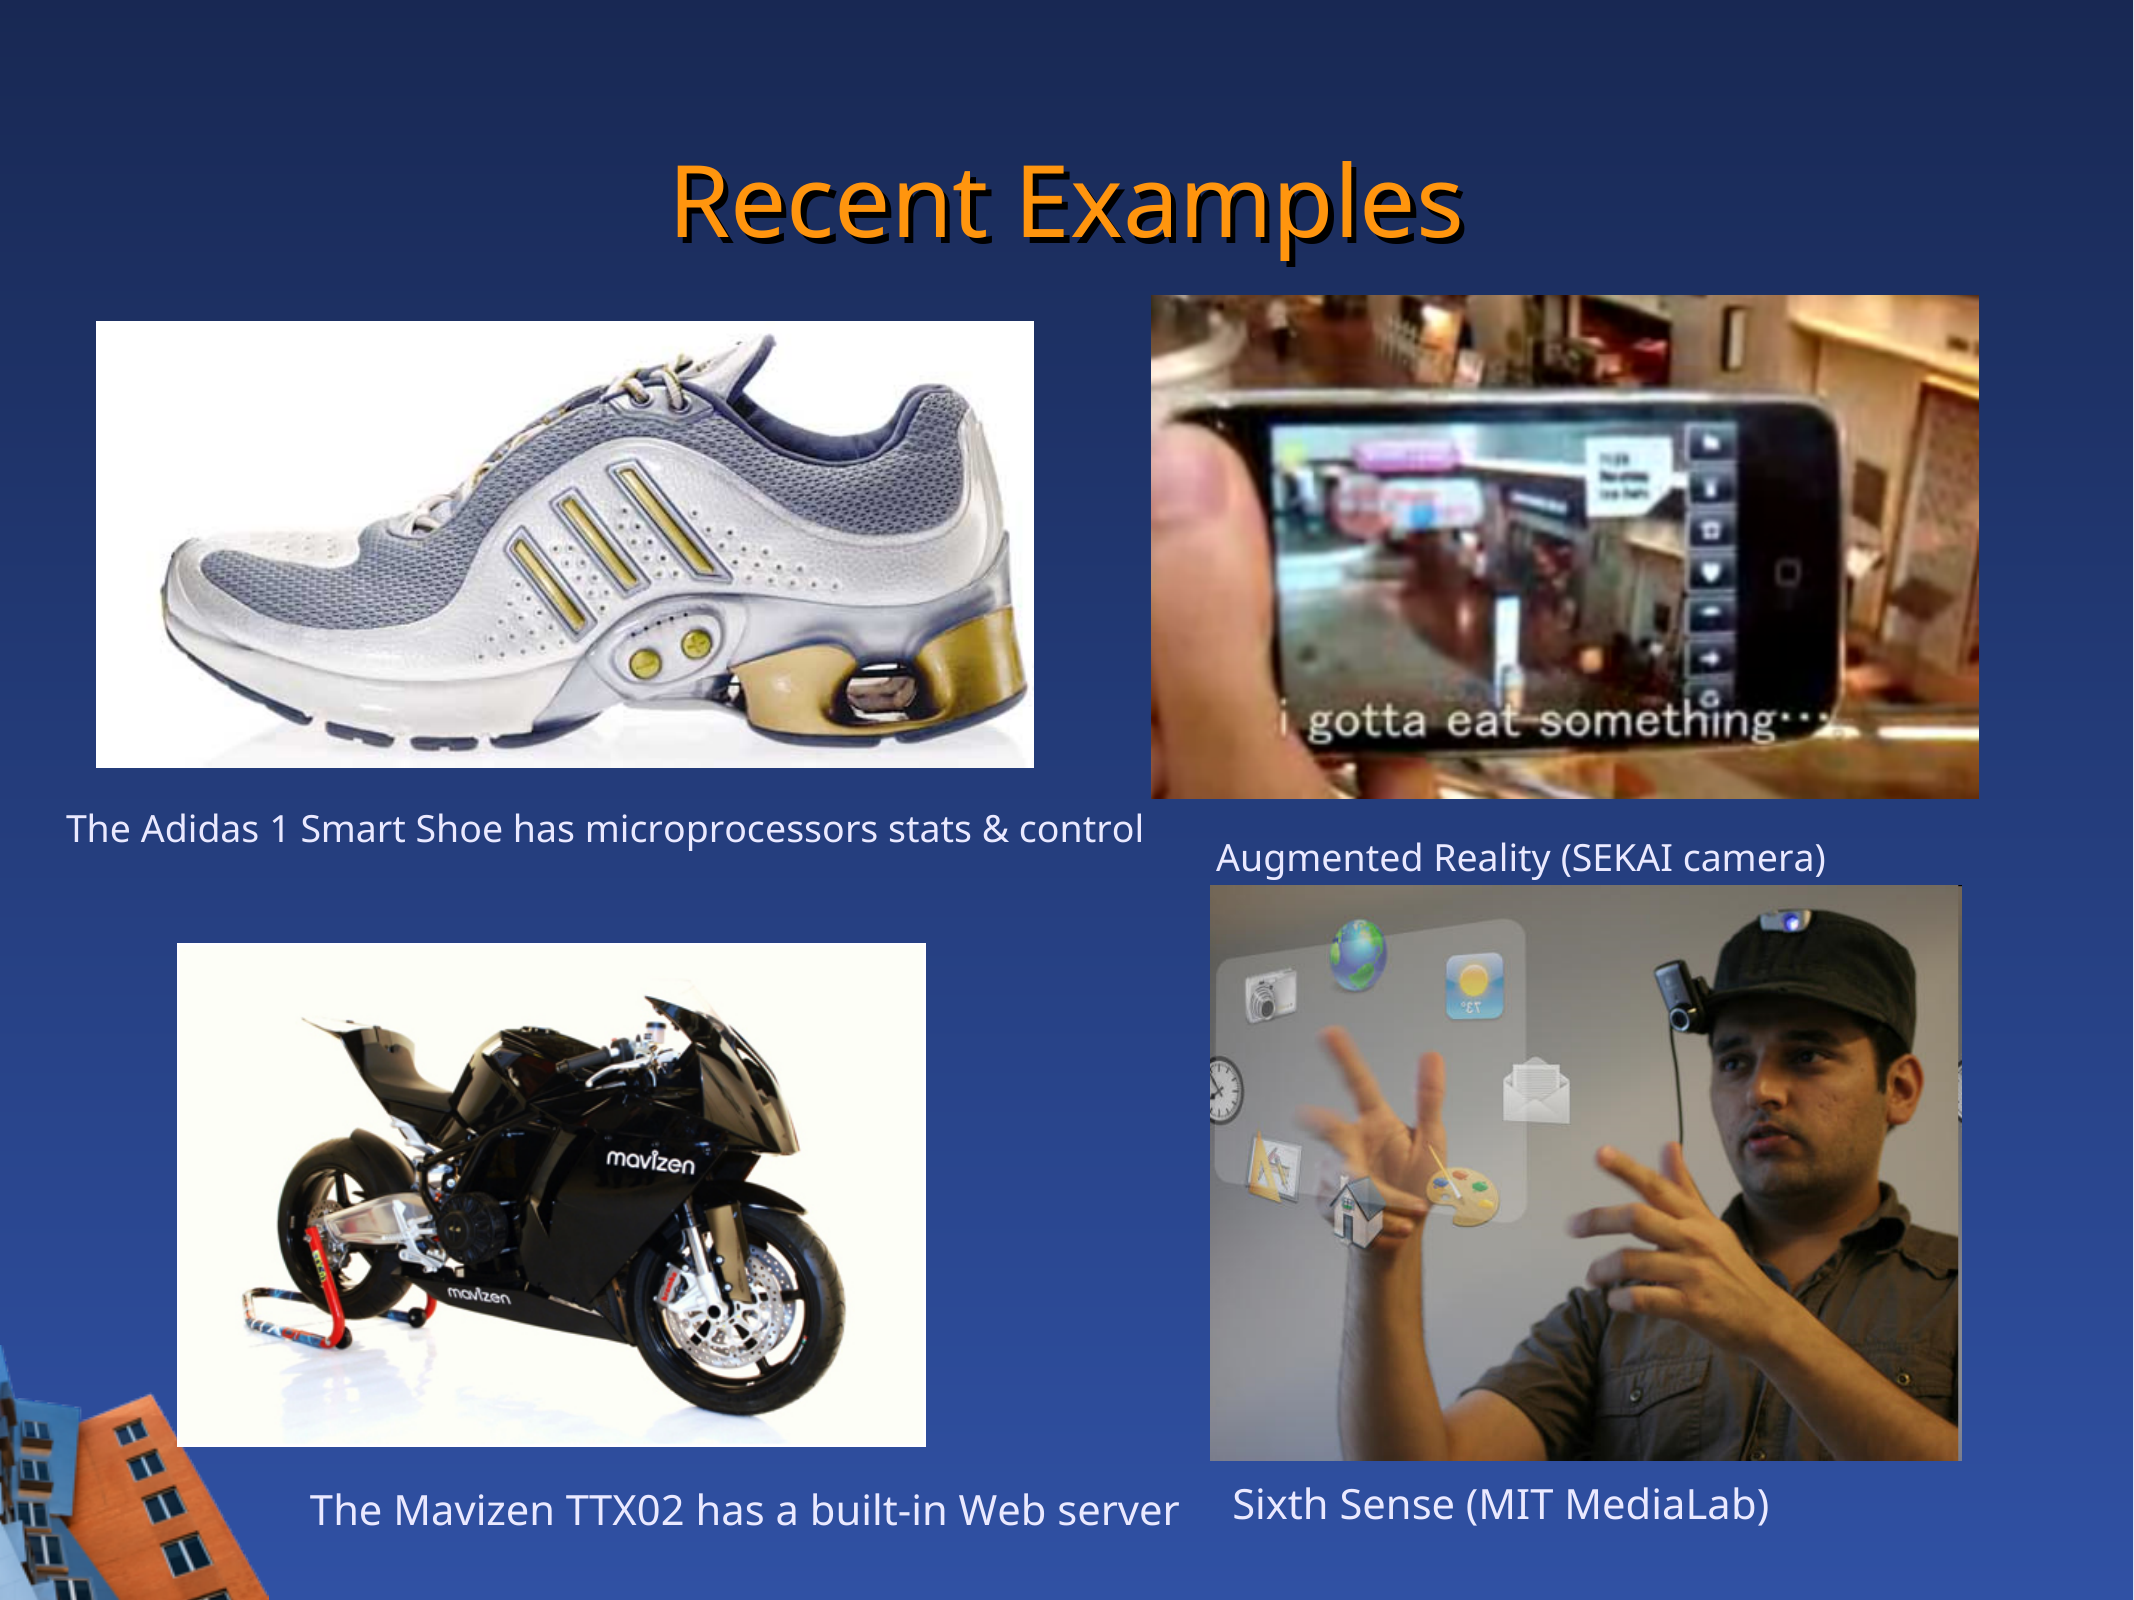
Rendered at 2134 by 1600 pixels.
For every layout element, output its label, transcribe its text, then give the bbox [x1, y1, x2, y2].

text_box The Adidas 1 Smart Shoe has microprocessors stats & control [0, 797, 1212, 886]
text_box Sixth Sense (MIT MediaLab) [1217, 1470, 1717, 1536]
text_box The Mavizen TTX02 has a built-in Web server [295, 1476, 1096, 1542]
picture [1151, 295, 1979, 799]
text_box Augmented Reality (SEKAI camera) [915, 826, 2128, 916]
picture [0, 943, 926, 1600]
picture [1210, 885, 1962, 1461]
picture [96, 321, 1034, 768]
title Recent Examples [106, 63, 2027, 331]
